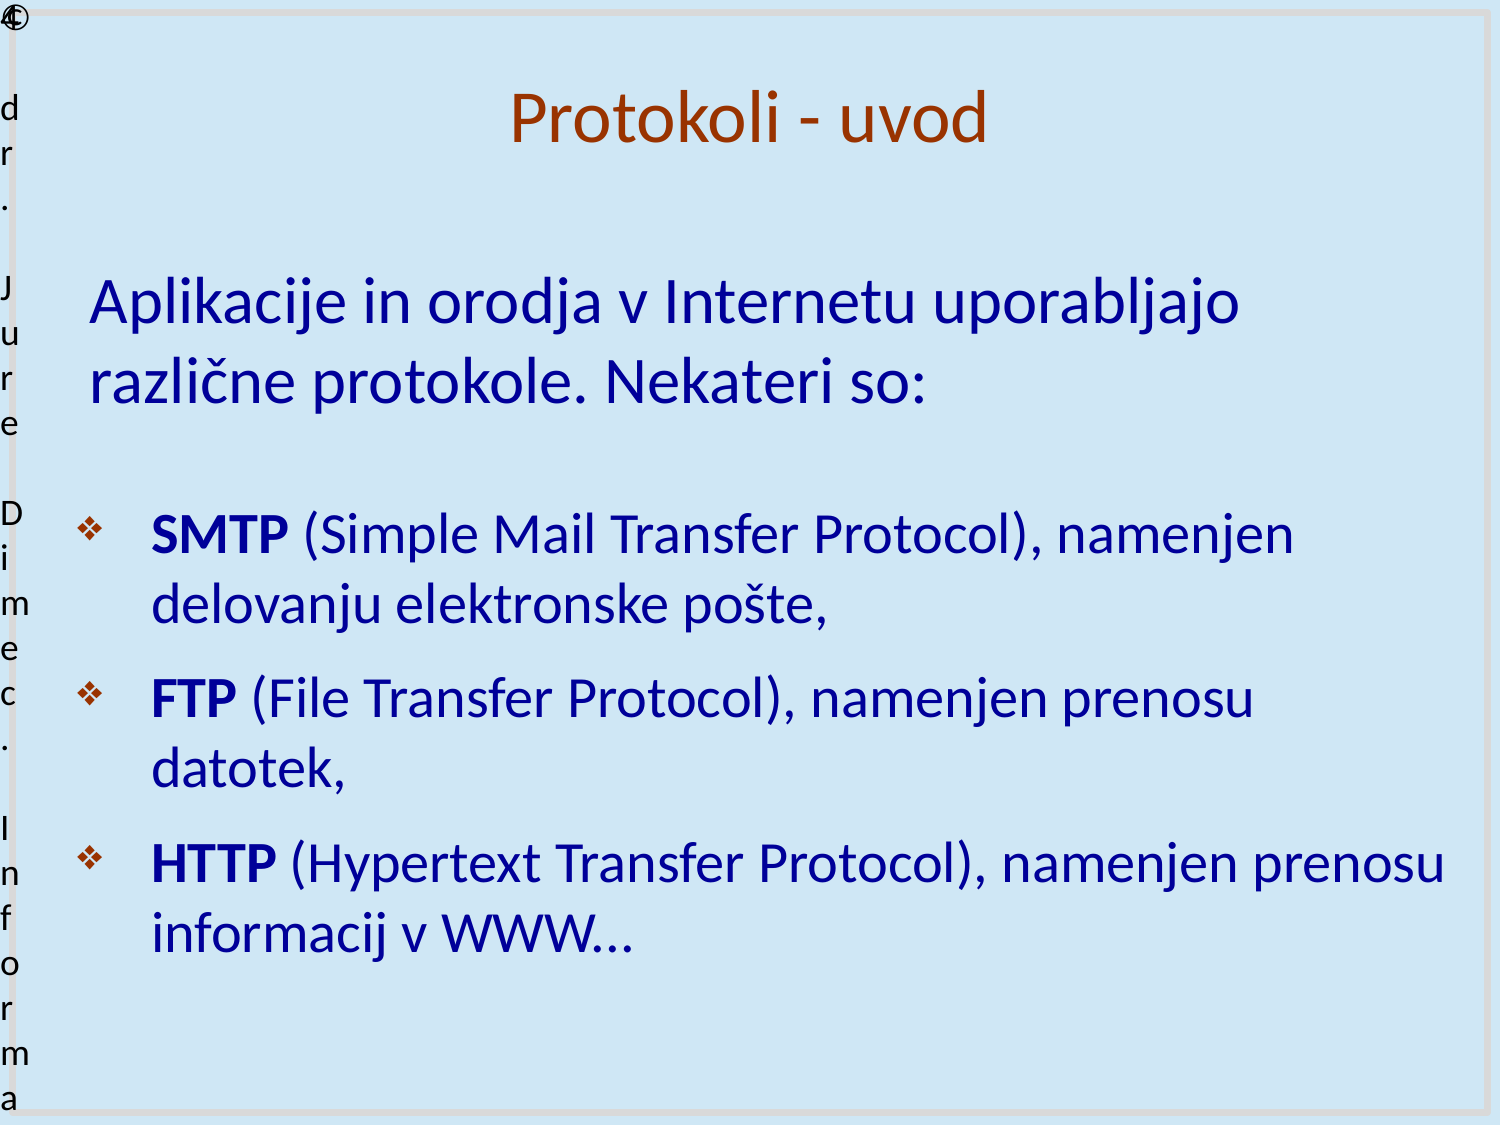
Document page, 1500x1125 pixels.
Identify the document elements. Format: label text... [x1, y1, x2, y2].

title Protokoli - uvod [112, 50, 1388, 175]
list SMTP (Simple Mail Transfer Protocol), namenjen delovanju elektronske pošte, FTP (File Transfer Protocol), namenjen prenosu datotek, HTTP (Hypertext Transfer Protocol), namenjen prenosu informacij v WWW... [62, 487, 1463, 1025]
text_box Aplikacije in orodja v Internetu uporabljajo različne protokole. Nekateri so: [75, 249, 1463, 425]
